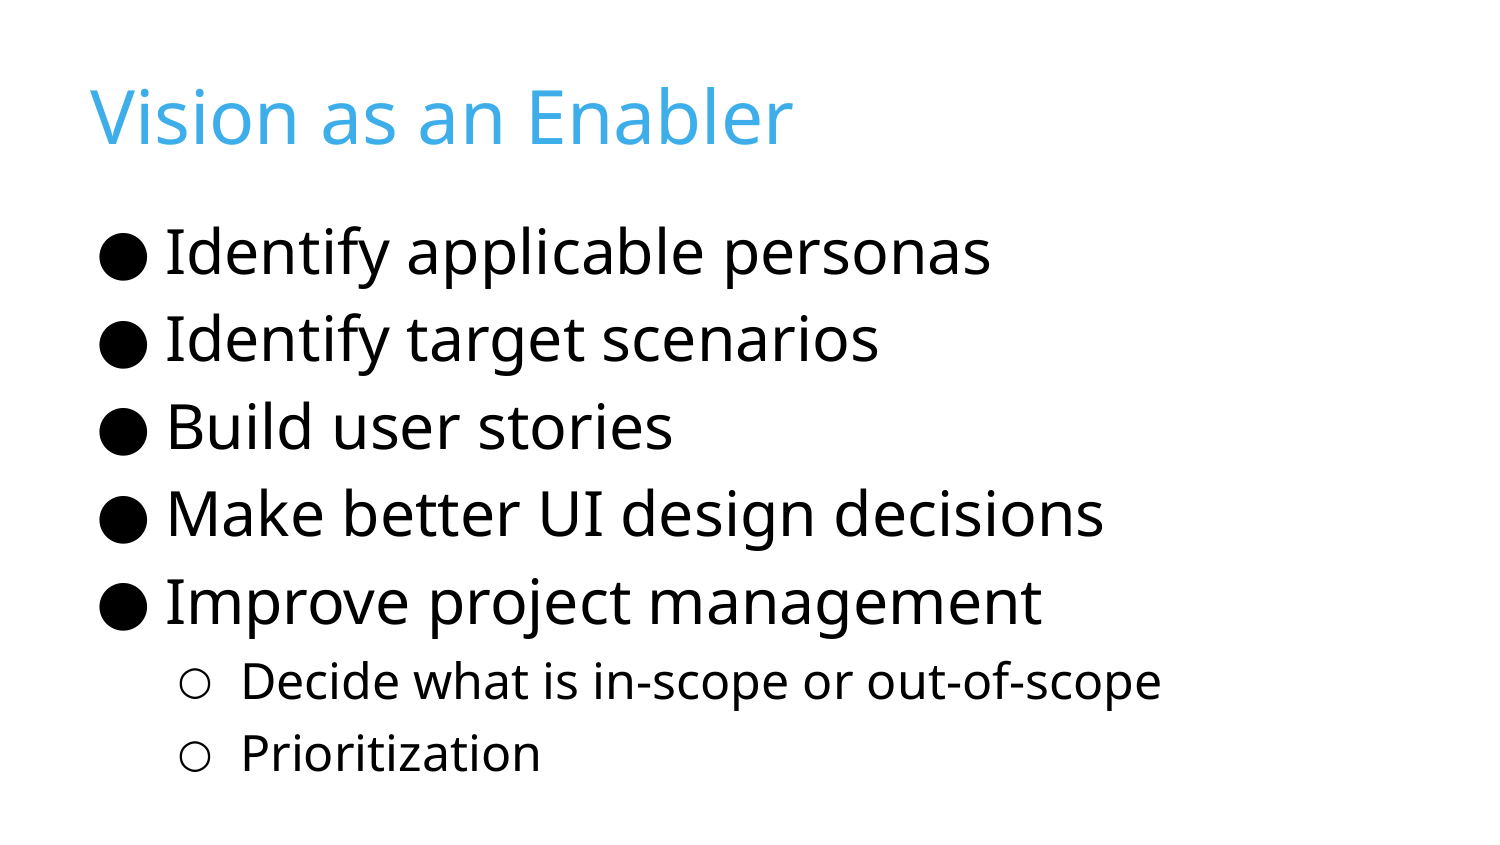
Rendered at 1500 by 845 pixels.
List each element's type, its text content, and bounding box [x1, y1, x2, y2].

title Vision as an Enabler [75, 33, 1425, 175]
list Identify applicable personas Identify target scenarios Build user stories Make better UI design decisions Improve project management Decide what is in-scope or out-of-scope Prioritization [75, 197, 1434, 809]
